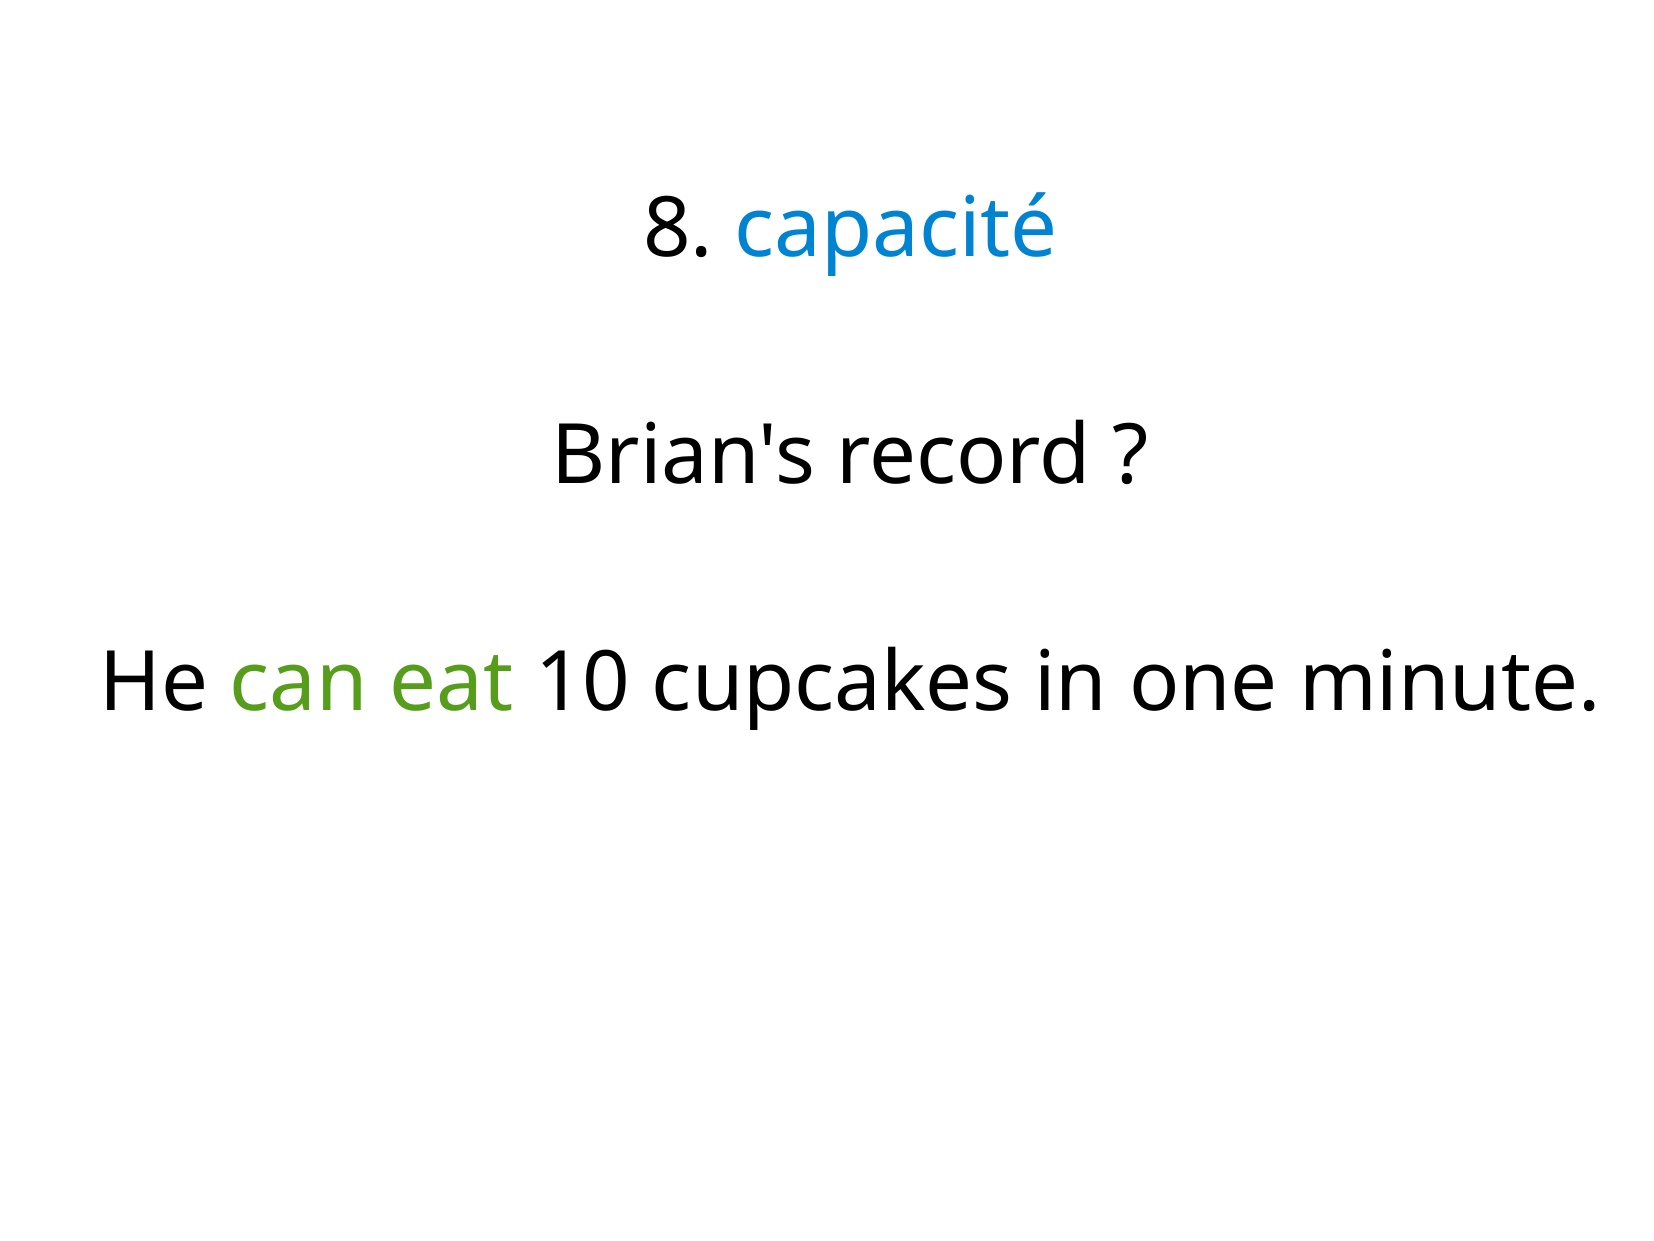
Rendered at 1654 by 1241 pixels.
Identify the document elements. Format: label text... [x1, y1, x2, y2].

text_box 8. capacité Brian's record ? He can eat 10 cupcakes in one minute. [59, 35, 1642, 1225]
